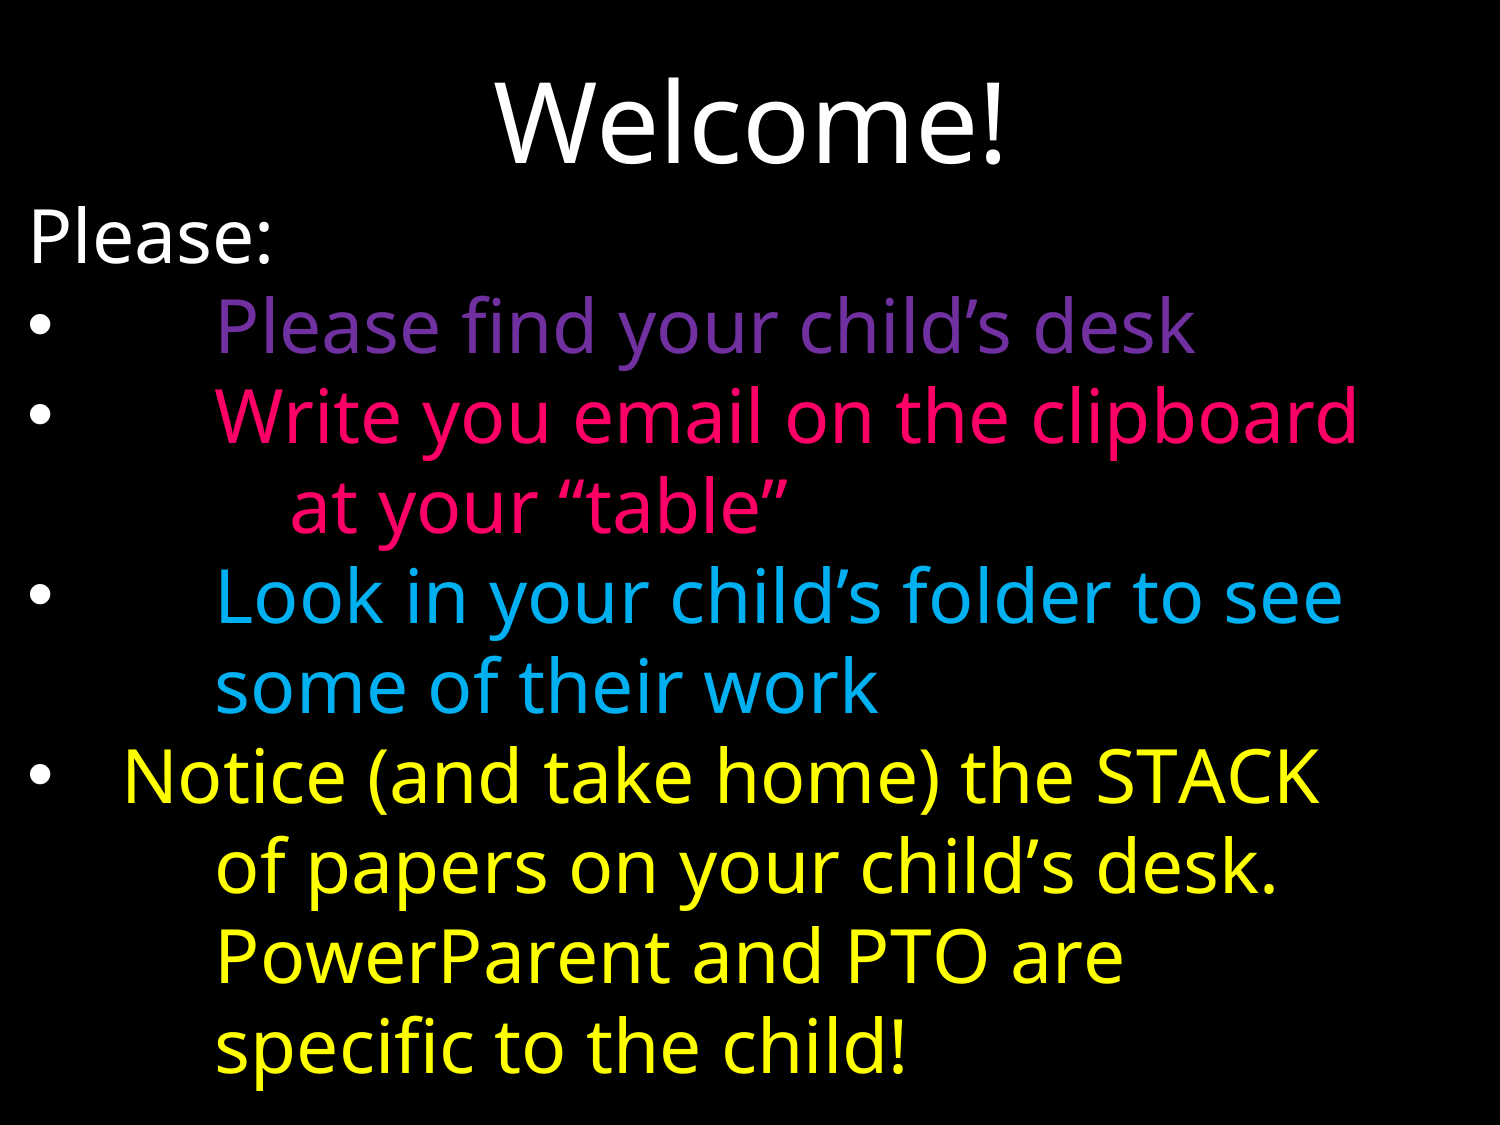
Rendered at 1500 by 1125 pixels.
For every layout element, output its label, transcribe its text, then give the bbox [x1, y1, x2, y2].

text_box Please: Please find your child’s desk Write you email on the clipboard at your “table” Look in your child’s folder to see some of their work Notice (and take home) the STACK of papers on your child’s desk. PowerParent and PTO are specific to the child! [12, 180, 1415, 1105]
title Welcome! [104, 18, 1399, 180]
